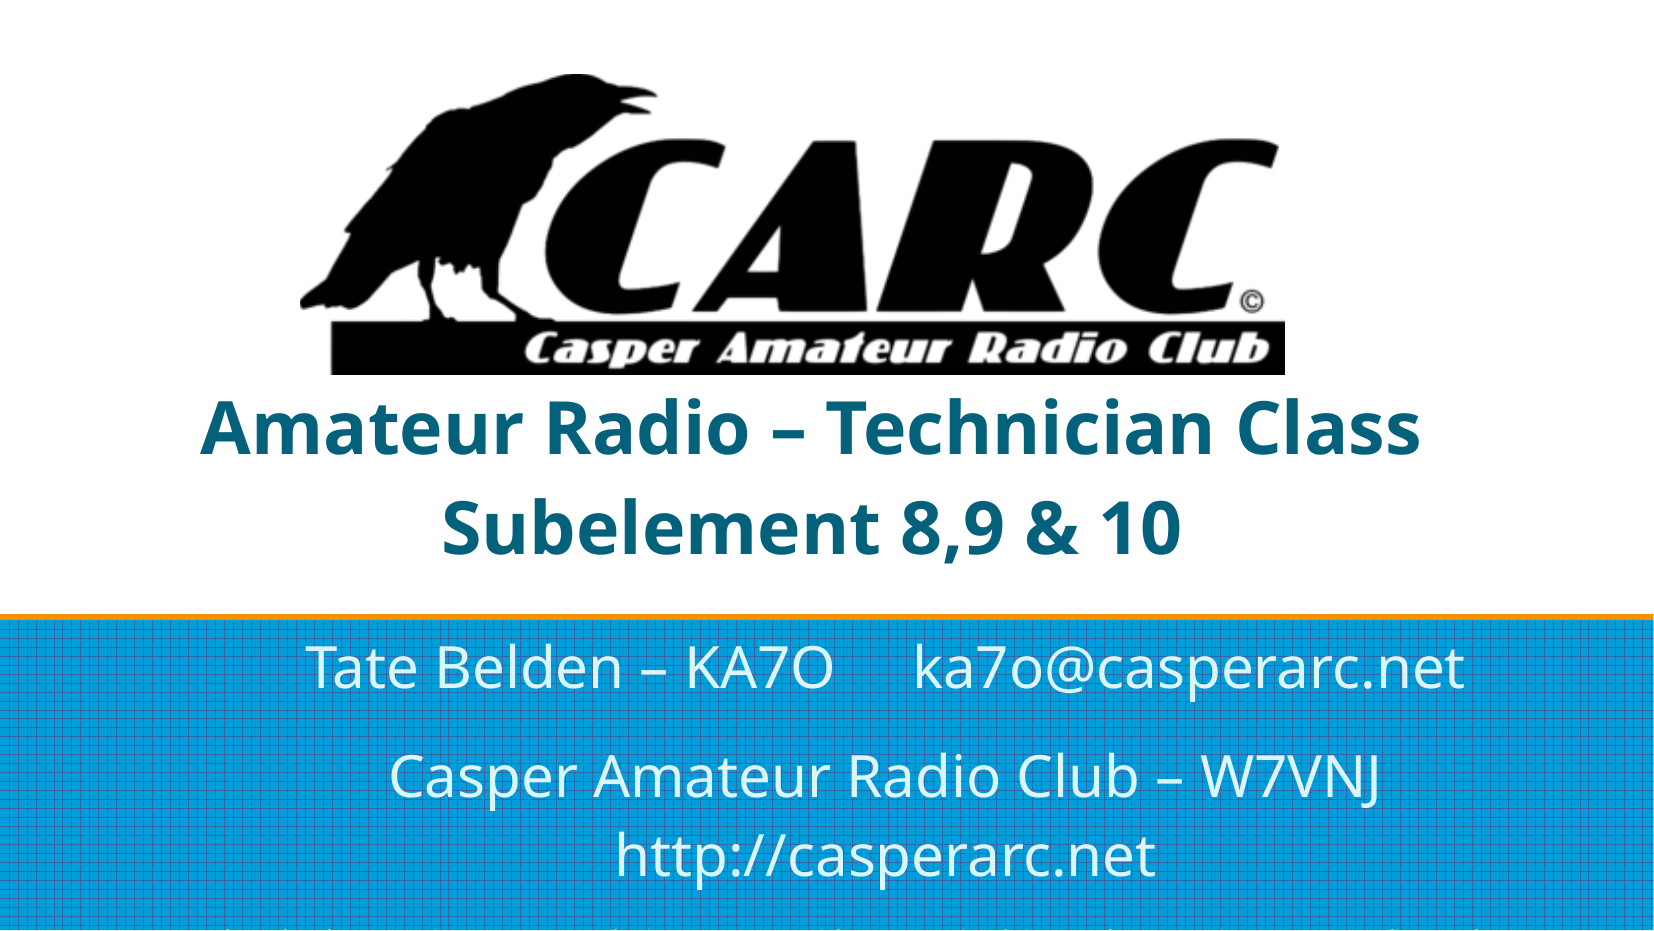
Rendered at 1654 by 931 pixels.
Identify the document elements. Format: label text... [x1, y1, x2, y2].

picture [300, 74, 1285, 376]
title Amateur Radio – Technician Class Subelement 8,9 & 10 [73, 375, 1551, 576]
subtitle Tate Belden – KA7O ka7o@casperarc.net Casper Amateur Radio Club – W7VNJ http://casperarc.net Released under a Creative Commons Attribution-NonCommercial 4.0 International License. http://creativecommons.org/licenses/by-nc/4.0/ [75, 626, 1626, 914]
